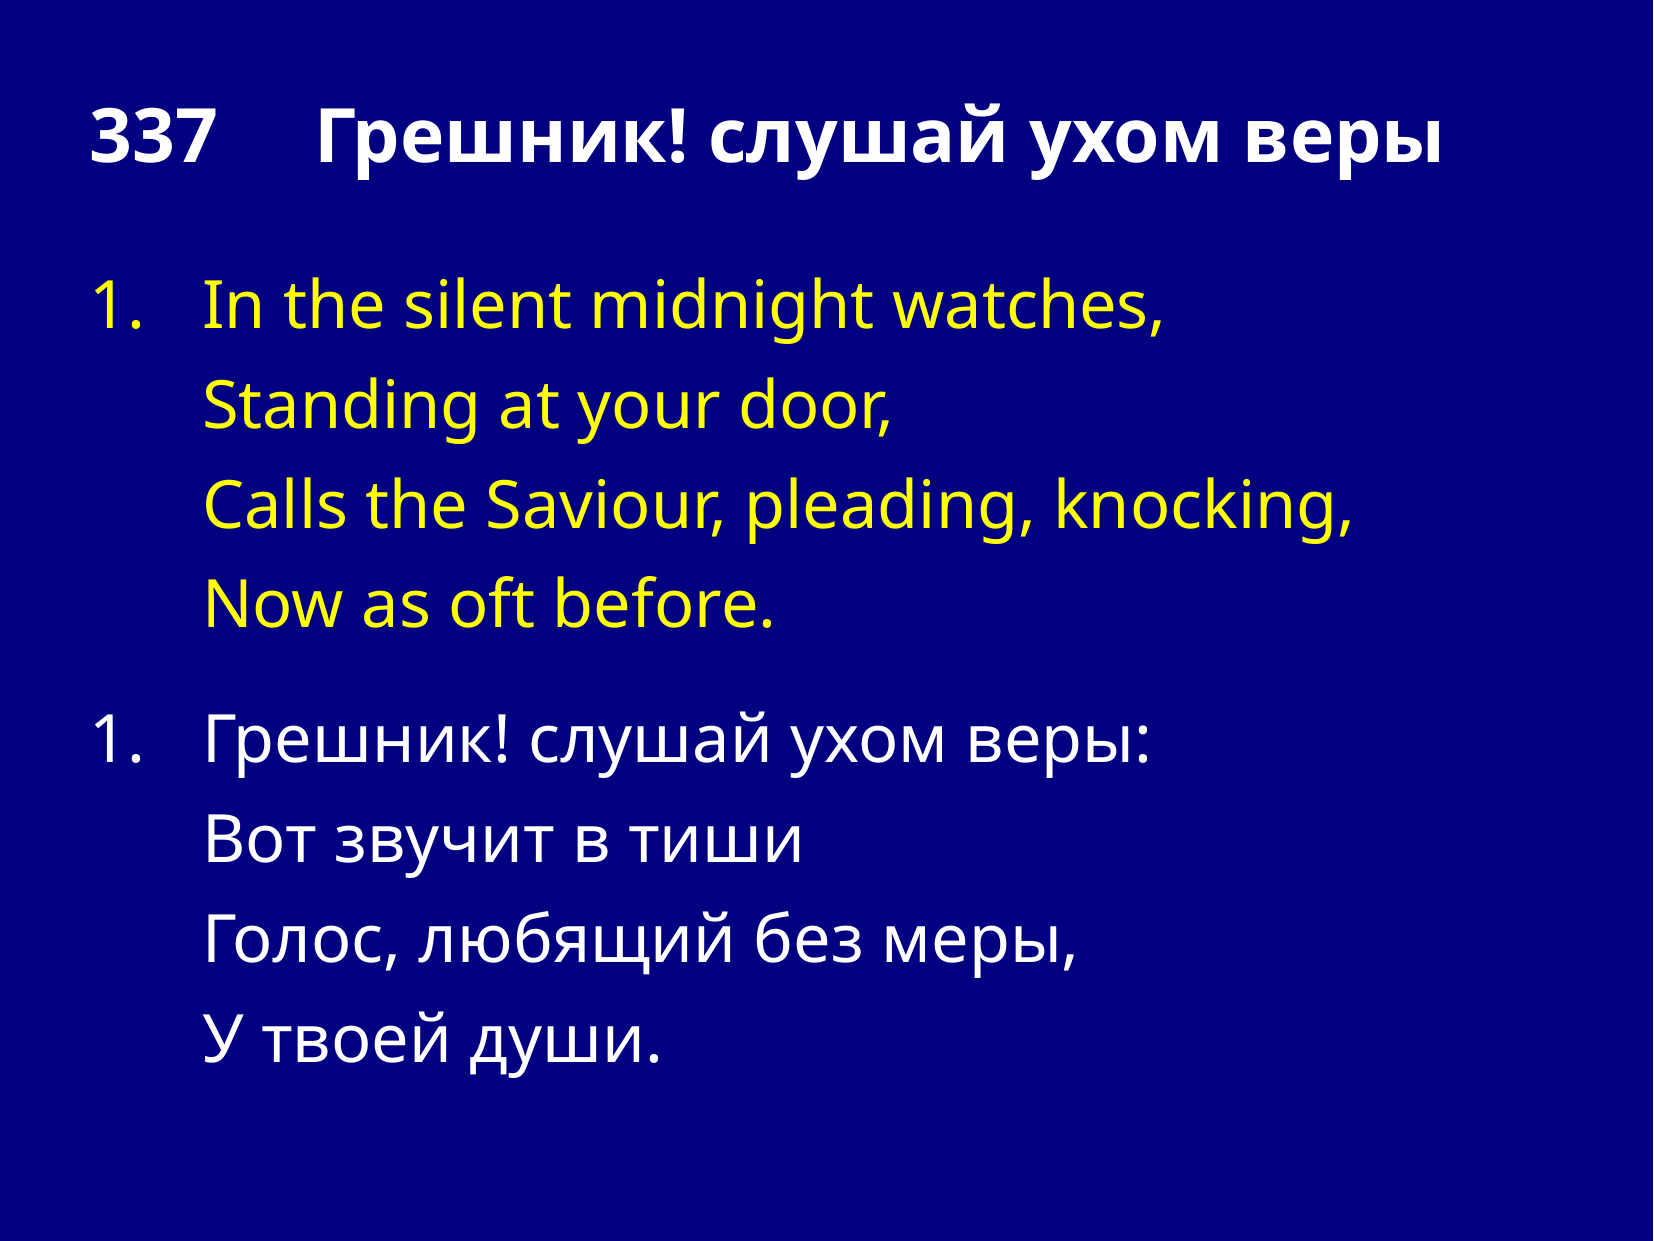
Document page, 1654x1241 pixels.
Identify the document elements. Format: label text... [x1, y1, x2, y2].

text_box 1. Грешник! слушай ухом веры: Вот звучит в тиши Голос, любящий без меры, У твоей души. [75, 675, 1576, 1163]
text_box 337 Грешник! слушай ухом веры [75, 75, 1653, 188]
text_box 1. In the silent midnight watches, Standing at your door, Calls the Saviour, pleading, knocking, Now as oft before. [75, 188, 1576, 638]
